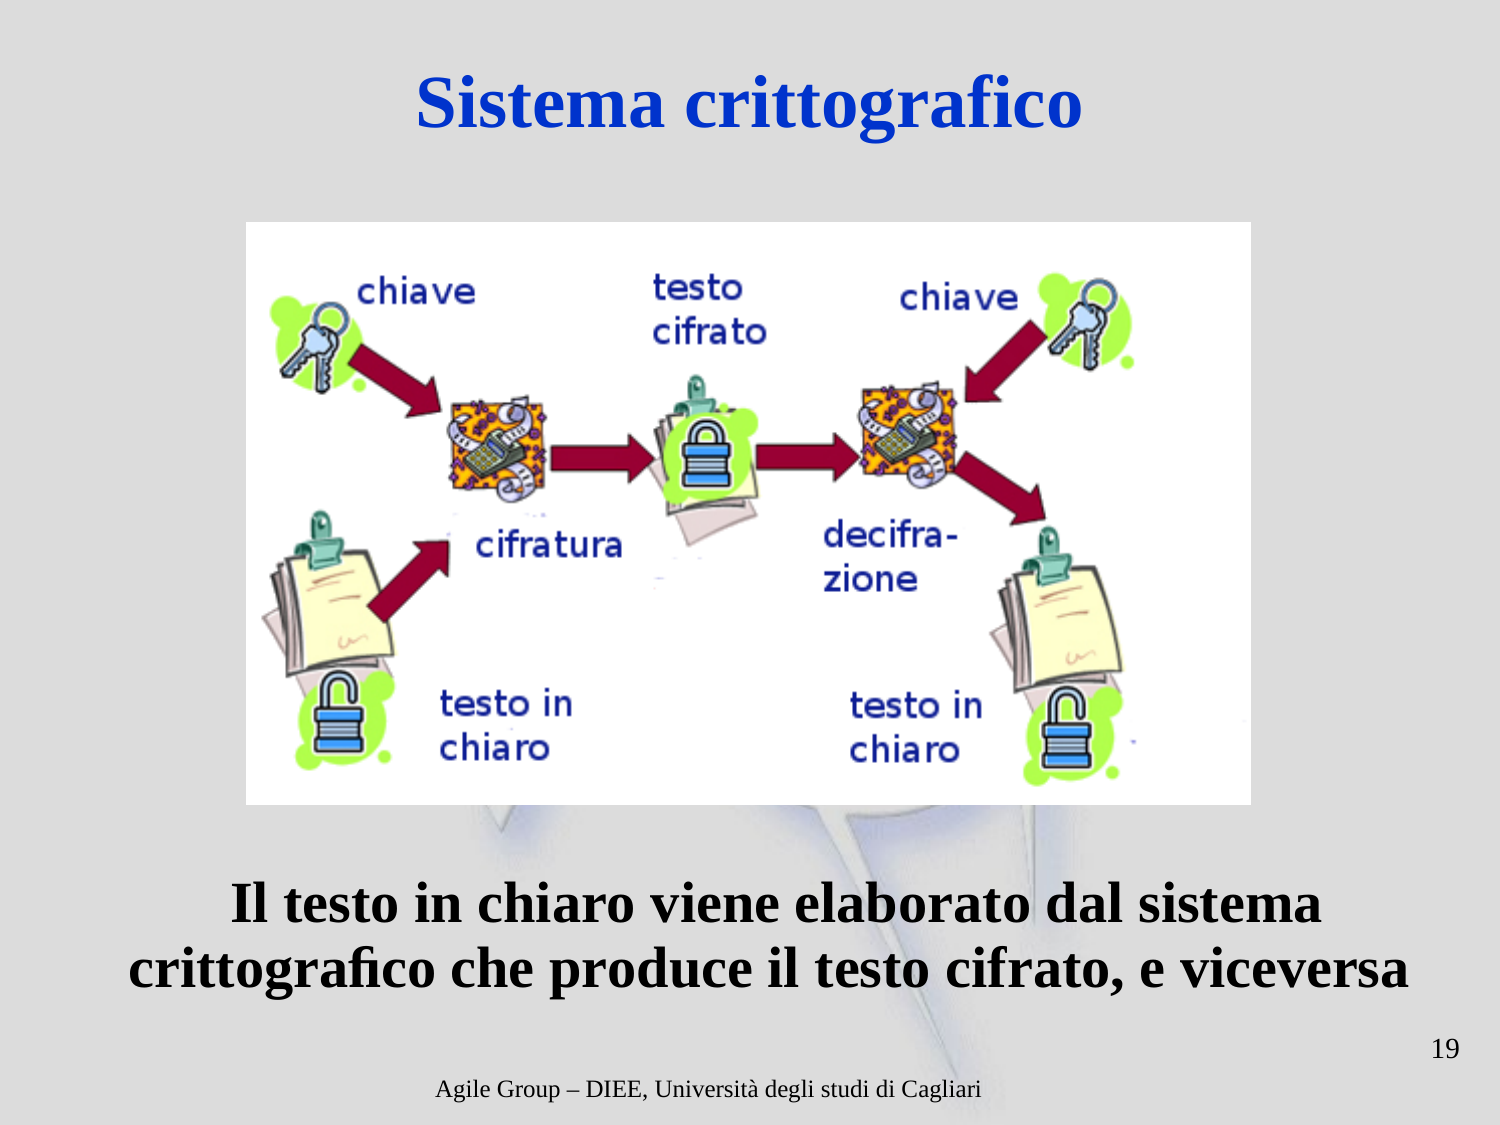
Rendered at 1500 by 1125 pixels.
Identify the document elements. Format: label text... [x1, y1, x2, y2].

title Sistema crittografico [112, 8, 1388, 197]
picture [0, 0, 1500, 1125]
text_box Il testo in chiaro viene elaborato dal sistema crittograﬁco che produce il testo cifrato, e viceversa [113, 863, 1440, 1008]
